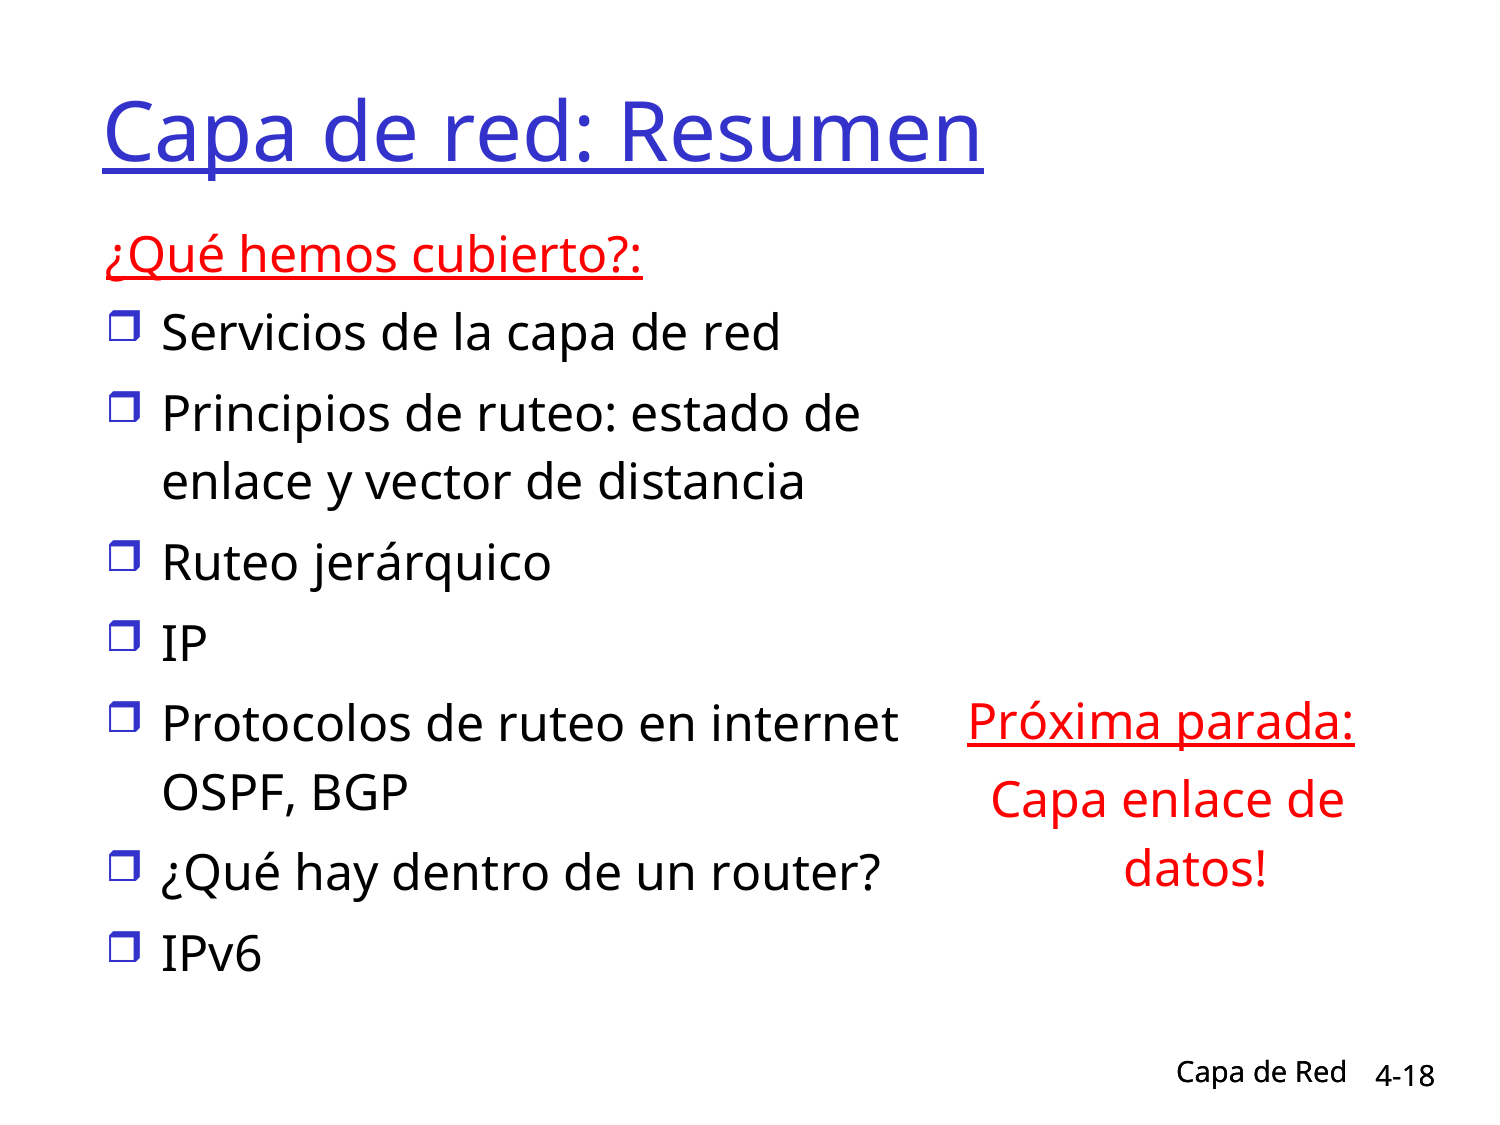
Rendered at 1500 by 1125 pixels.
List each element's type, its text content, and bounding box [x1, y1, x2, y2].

text_box Capa de Red [887, 1049, 1363, 1097]
title Capa de red: Resumen [87, 37, 1363, 225]
list ¿Qué hemos cubierto?: Servicios de la capa de red Principios de ruteo: estado de enlace y vector de distancia Ruteo jerárquico IP Protocolos de ruteo en internet OSPF, BGP ¿Qué hay dentro de un router? IPv6 [90, 215, 950, 1003]
text_box 4-<number> [1339, 1050, 1451, 1125]
list Próxima parada: Capa enlace de datos! [950, 682, 1406, 942]
